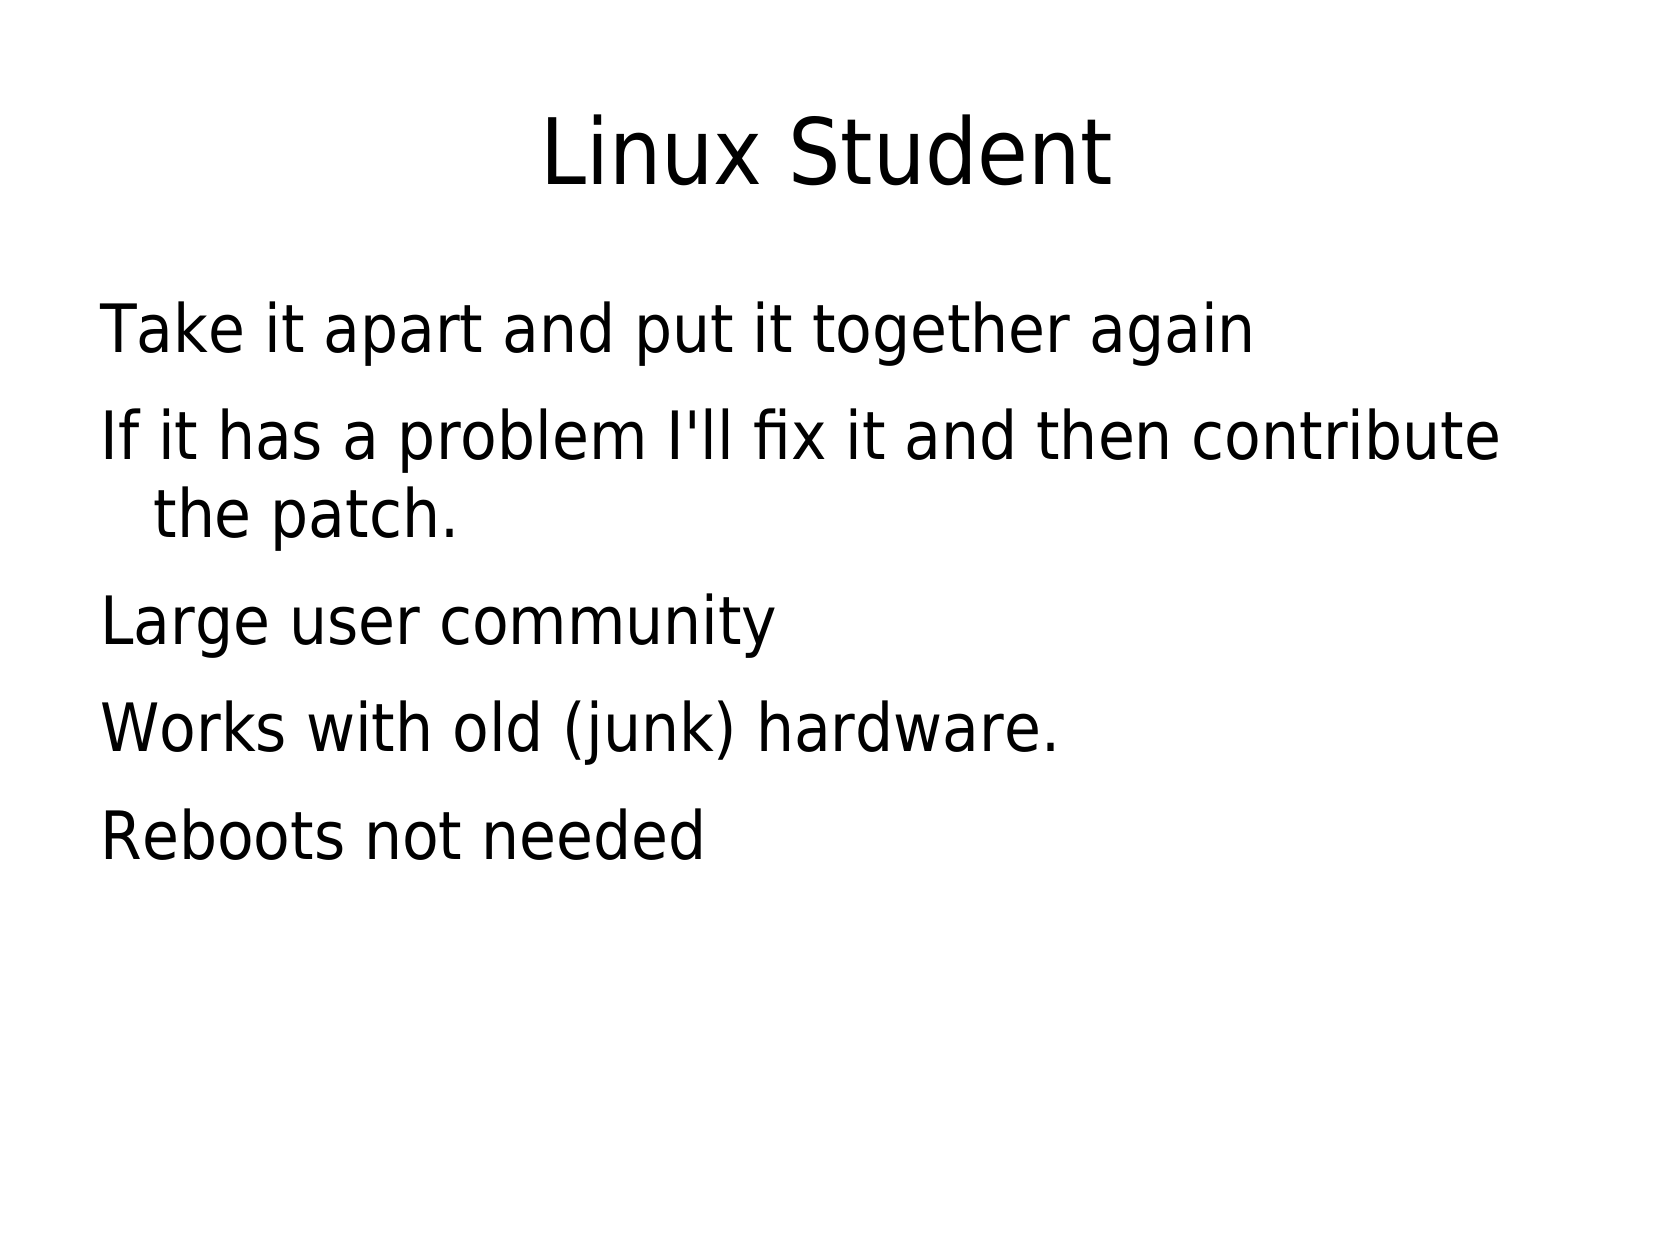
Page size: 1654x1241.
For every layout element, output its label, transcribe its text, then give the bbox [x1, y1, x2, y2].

title Linux Student [82, 49, 1571, 257]
list Take it apart and put it together again If it has a problem I'll fix it and then contribute the patch. Large user community Works with old (junk) hardware. Reboots not needed [82, 290, 1571, 1109]
